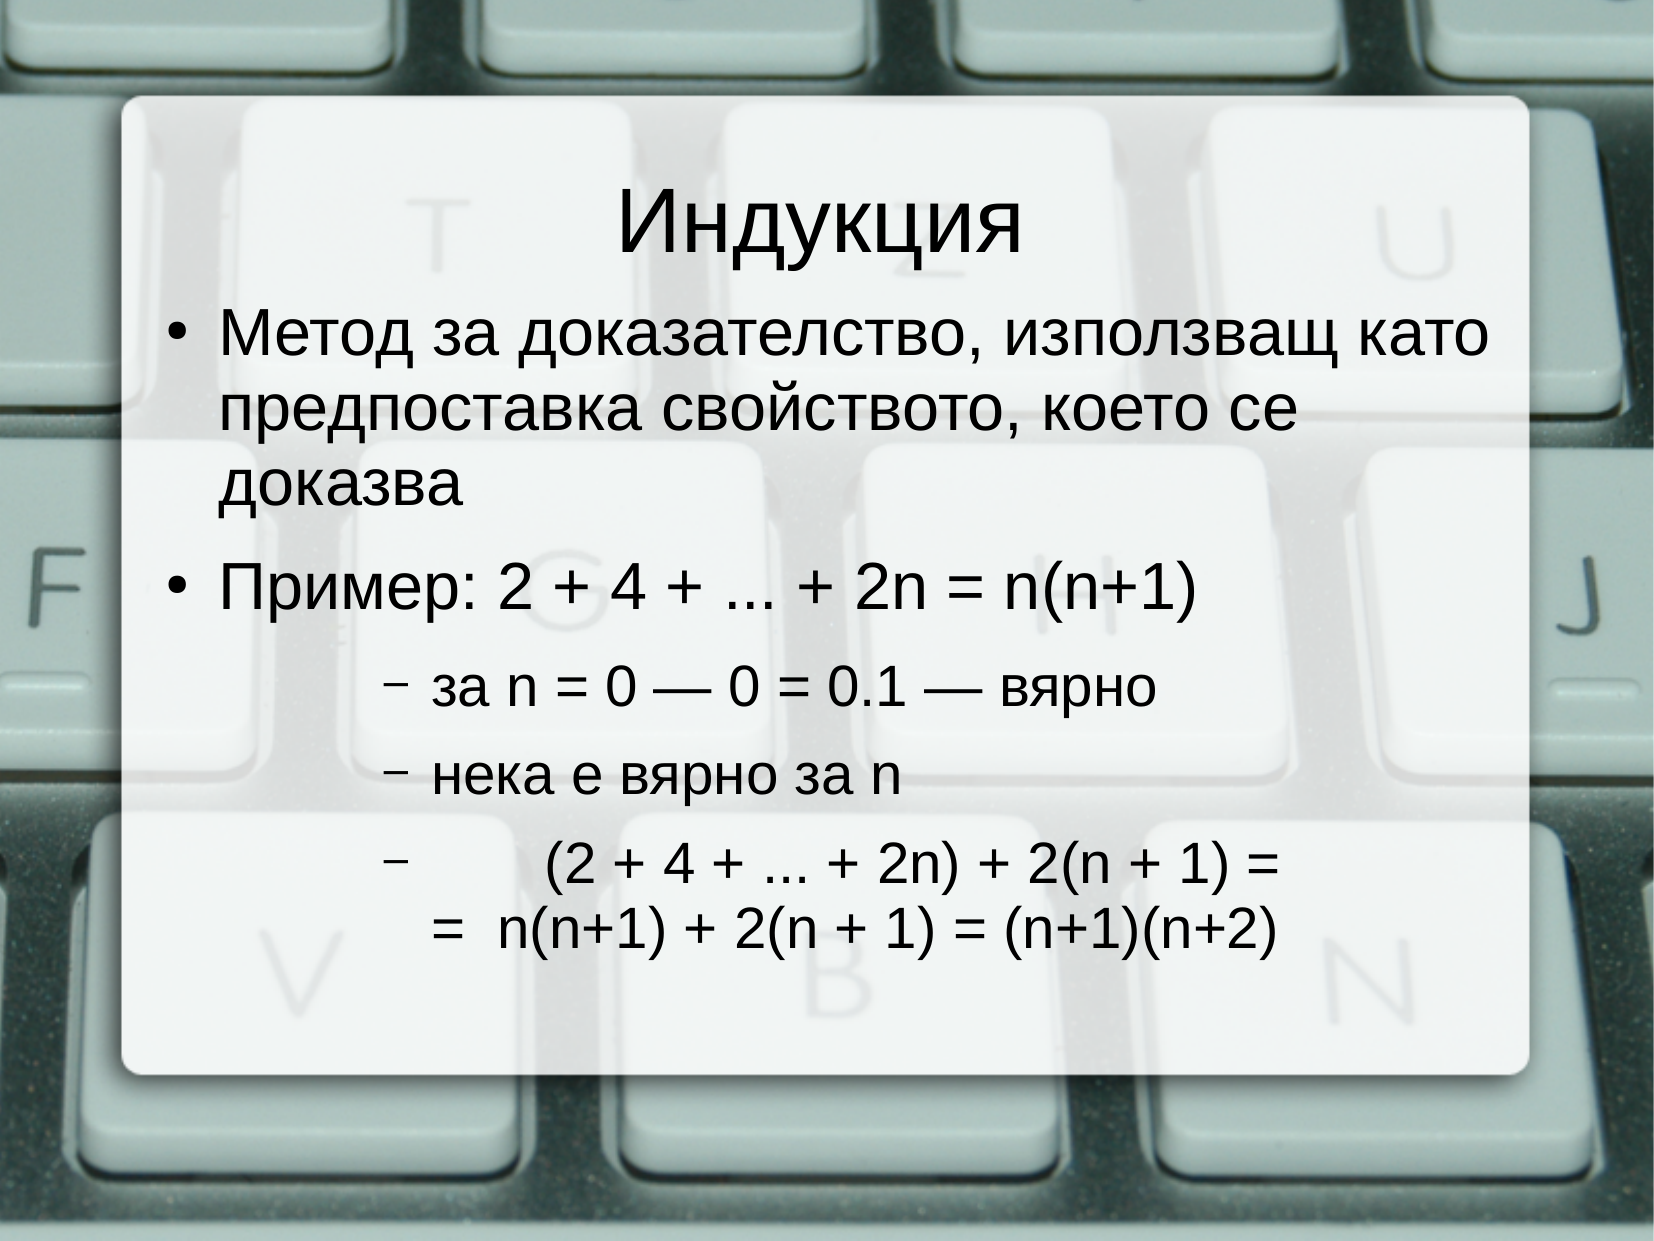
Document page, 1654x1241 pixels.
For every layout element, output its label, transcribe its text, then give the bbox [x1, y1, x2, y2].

title Индукция [135, 117, 1506, 325]
picture [0, 0, 1654, 1241]
list Метод за доказателство, използващ като предпоставка свойството, което се доказва Пример: 2 + 4 + ... + 2n = n(n+1) за n = 0 — 0 = 0.1 — вярно нека е вярно за n (2 + 4 + ... + 2n) + 2(n + 1) = = n(n+1) + 2(n + 1) = (n+1)(n+2) [147, 295, 1506, 1015]
